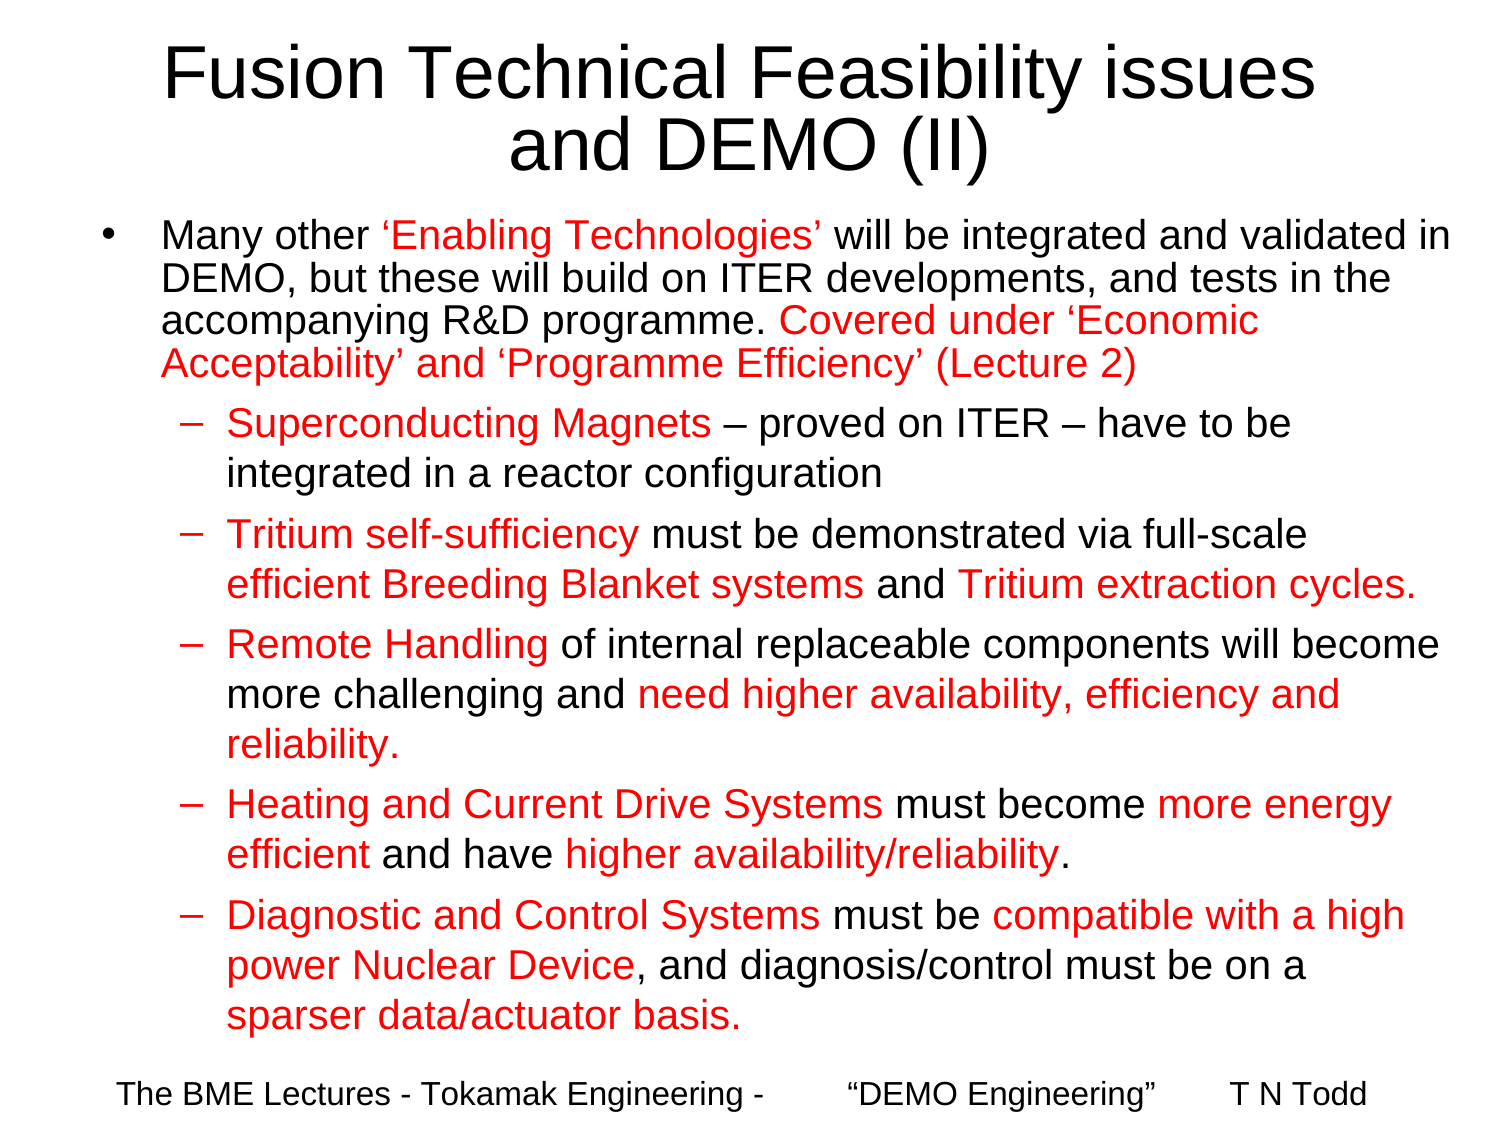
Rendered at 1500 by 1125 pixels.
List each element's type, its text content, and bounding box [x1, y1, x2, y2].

text_box Fusion Technical Feasibility issues and DEMO (II) [75, 18, 1426, 207]
text_box Many other ‘Enabling Technologies’ will be integrated and validated in DEMO, but these will build on ITER developments, and tests in the accompanying R&D programme. Covered under ‘Economic Acceptability’ and ‘Programme Efficiency’ (Lecture 2) Superconducting Magnets – proved on ITER – have to be integrated in a reactor configuration Tritium self-sufficiency must be demonstrated via full-scale efficient Breeding Blanket systems and Tritium extraction cycles. Remote Handling of internal replaceable components will become more challenging and need higher availability, efficiency and reliability. Heating and Current Drive Systems must become more energy efficient and have higher availability/reliability. Diagnostic and Control Systems must be compatible with a high power Nuclear Device, and diagnosis/control must be on a sparser data/actuator basis. [64, 207, 1471, 1059]
